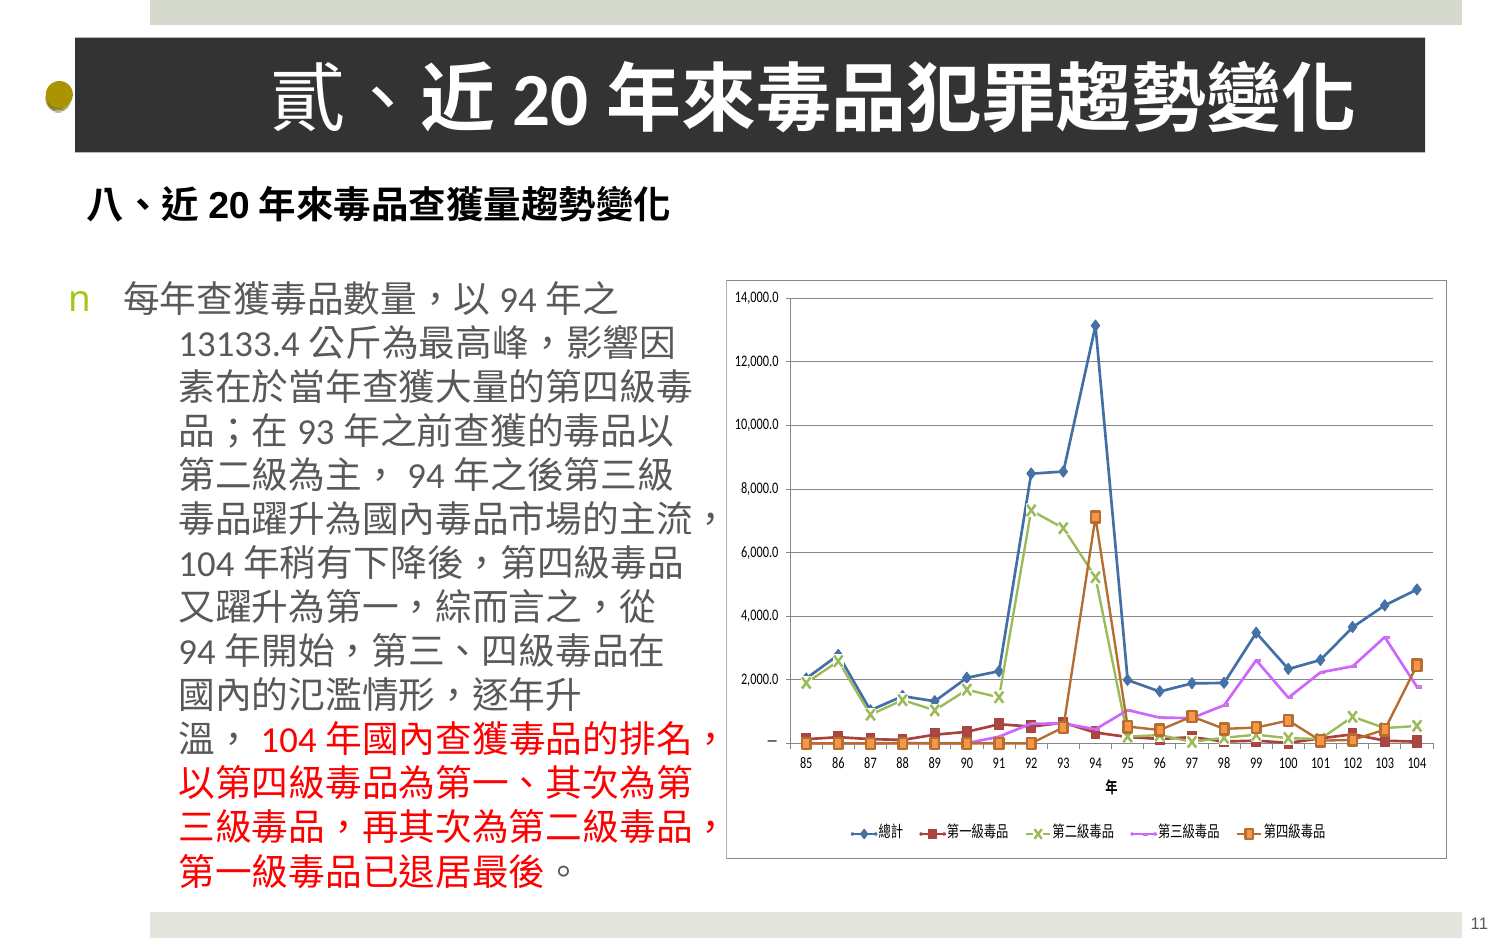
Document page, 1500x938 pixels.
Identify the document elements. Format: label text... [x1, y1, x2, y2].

picture [726, 279, 1447, 859]
text_box 八、近20年來毒品查獲量趨勢變化 [71, 173, 1306, 235]
text_box [1441, 897, 1500, 938]
title 貳、近20年來毒品犯罪趨勢變化 [75, 37, 1426, 153]
list 每年查獲毒品數量，以94年之13133.4公斤為最高峰，影響因素在於當年查獲大量的第四級毒品；在93年之前查獲的毒品以第二級為主，94年之後第三級毒品躍升為國內毒品市場的主流，104年稍有下降後，第四級毒品又躍升為第一，綜而言之，從94年開始，第三、四級毒品在國內的氾濫情形，逐年升溫，104年國內查獲毒品的排名，以第四級毒品為第一、其次為第三級毒品，再其次為第二級毒品，第一級毒品已退居最後。 [53, 267, 715, 938]
text_box [46, 81, 72, 108]
